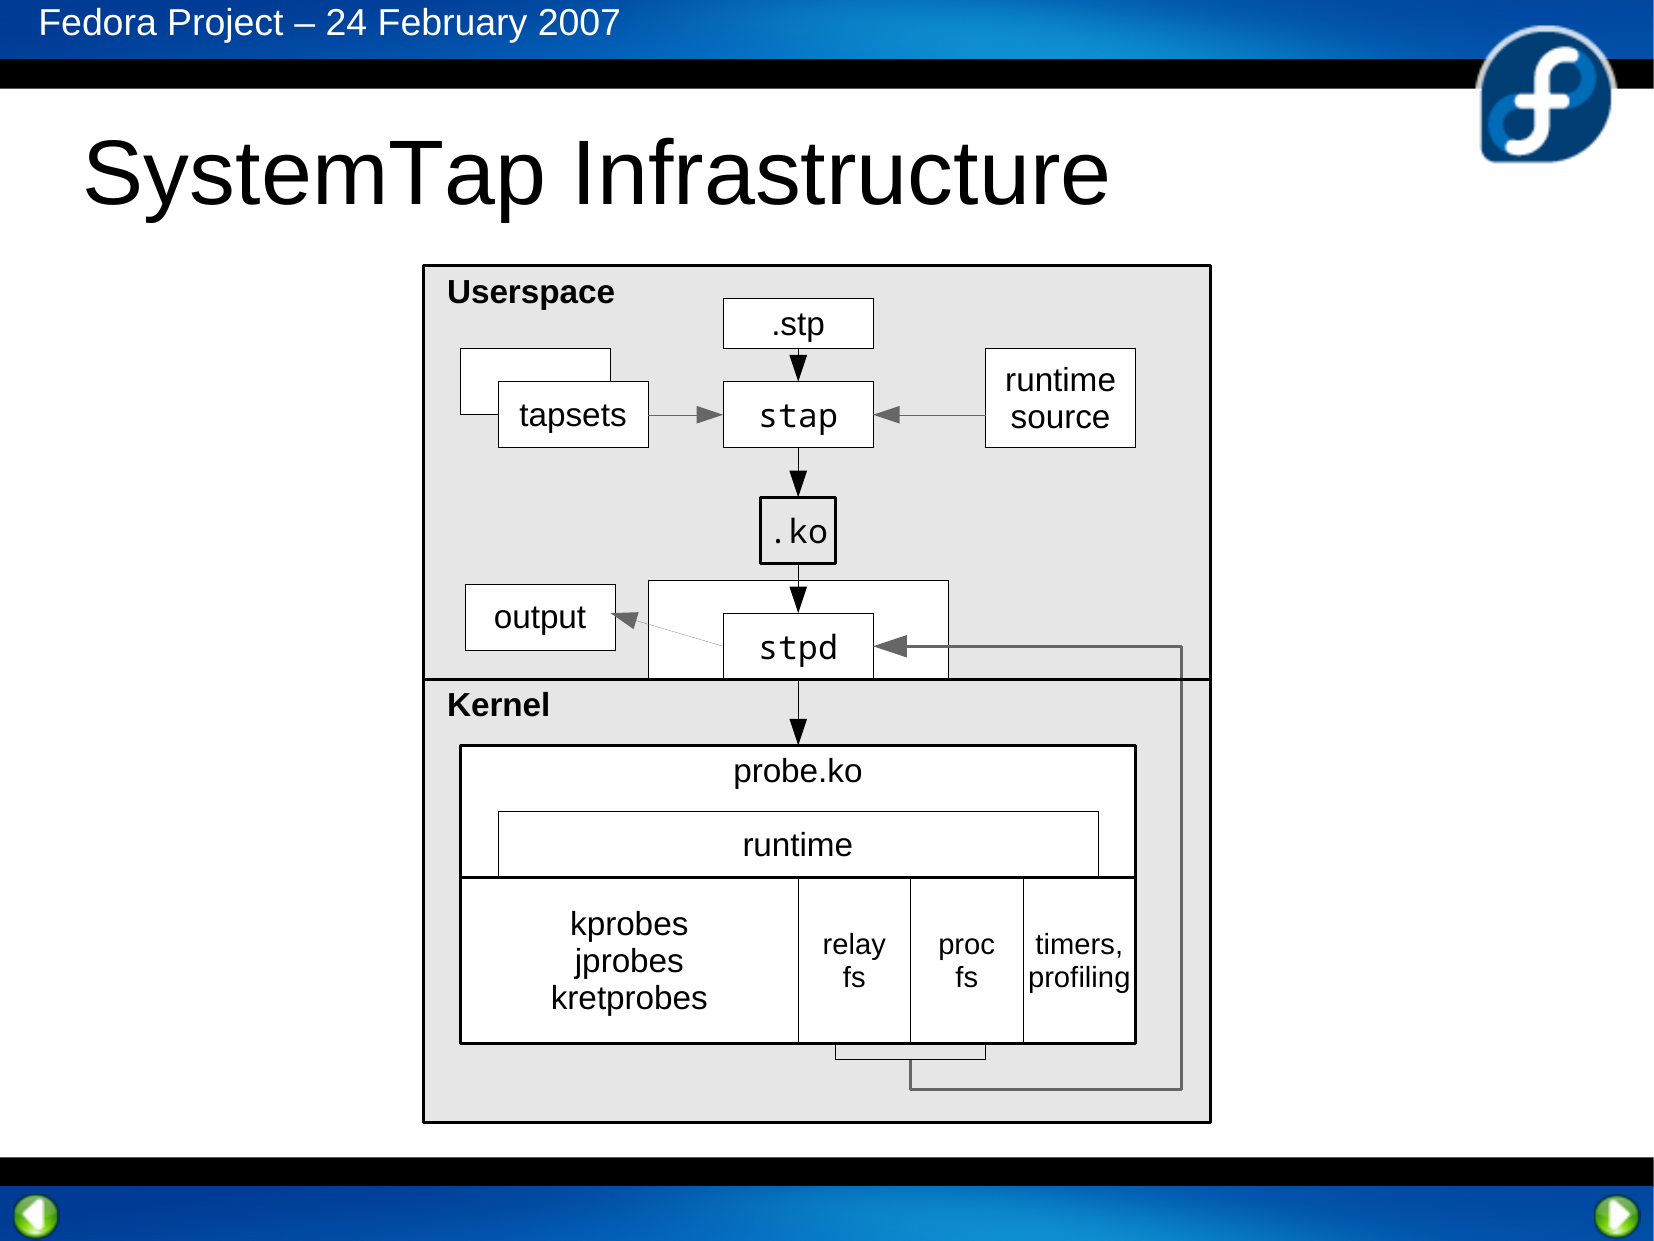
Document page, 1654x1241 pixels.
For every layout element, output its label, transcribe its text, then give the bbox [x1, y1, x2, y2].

picture [0, 1186, 1654, 1241]
text_box output [465, 584, 616, 651]
text_box proc fs [910, 879, 1023, 1044]
text_box Userspace [423, 265, 1211, 678]
text_box Kernel [799, 681, 1180, 1088]
text_box .stp [723, 298, 874, 349]
text_box relay fs [798, 879, 910, 1044]
text_box runtime [498, 811, 1099, 876]
text_box stap [723, 381, 874, 448]
picture [0, 0, 1654, 266]
text_box tapsets [498, 381, 649, 448]
text_box probe.ko [460, 745, 1136, 876]
text_box stpd [723, 613, 874, 678]
text_box timers, profiling [1023, 877, 1136, 1044]
text_box kprobes jprobes kretprobes [460, 877, 798, 1044]
text_box [460, 348, 611, 415]
title SystemTap Infrastructure [82, 88, 1571, 257]
text_box Kernel [423, 681, 1211, 1123]
text_box Kernel [836, 1044, 985, 1059]
text_box runtime source [985, 348, 1136, 448]
text_box Userspace [874, 647, 1180, 678]
text_box .ko [760, 497, 836, 564]
